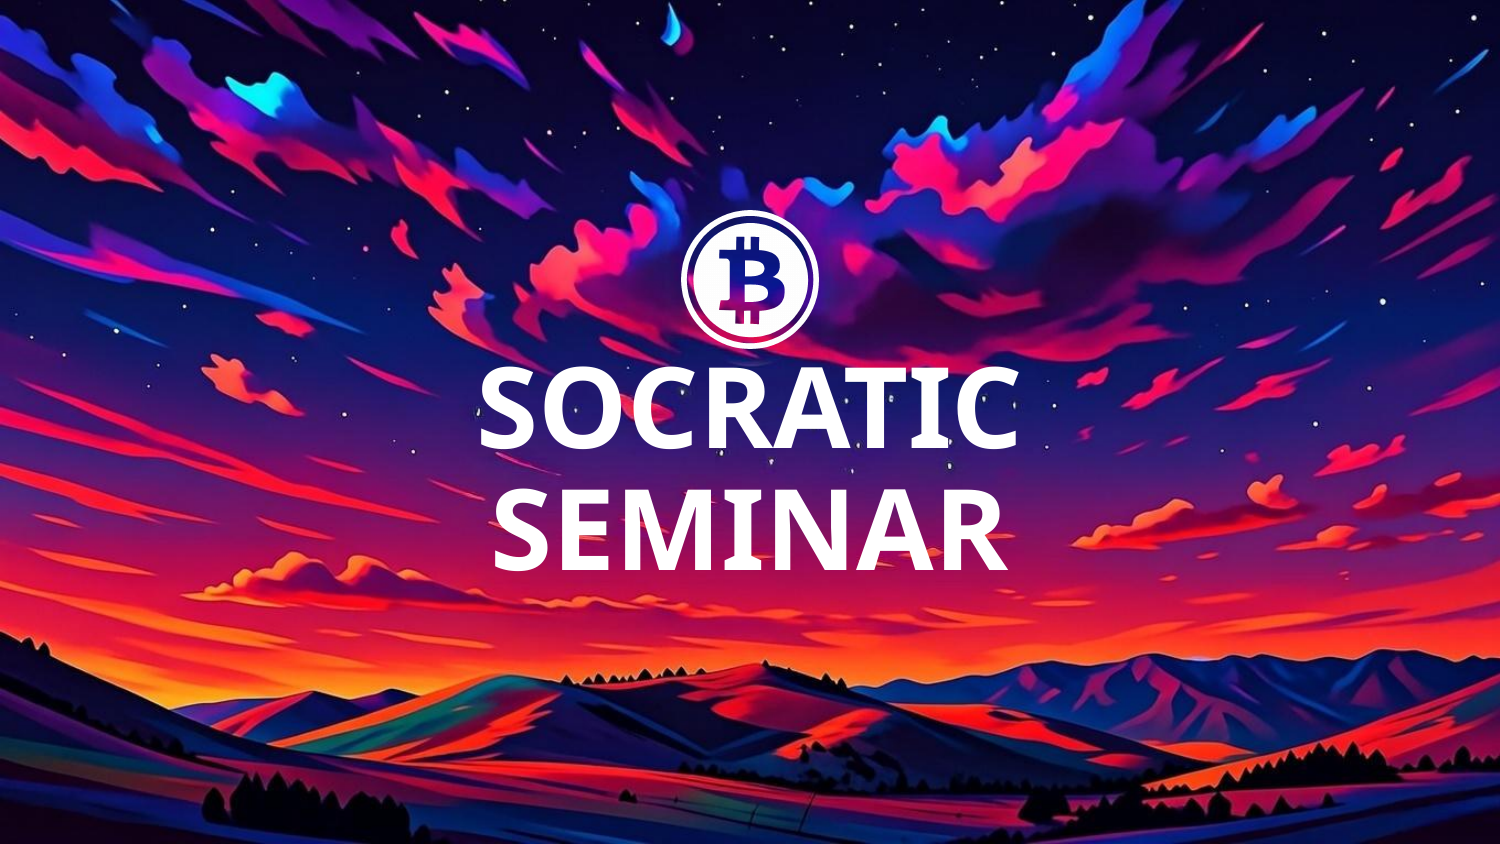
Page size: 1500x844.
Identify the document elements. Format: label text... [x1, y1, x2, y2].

picture [0, 0, 1500, 844]
title SOCRATIC SEMINAR [51, 273, 1449, 611]
